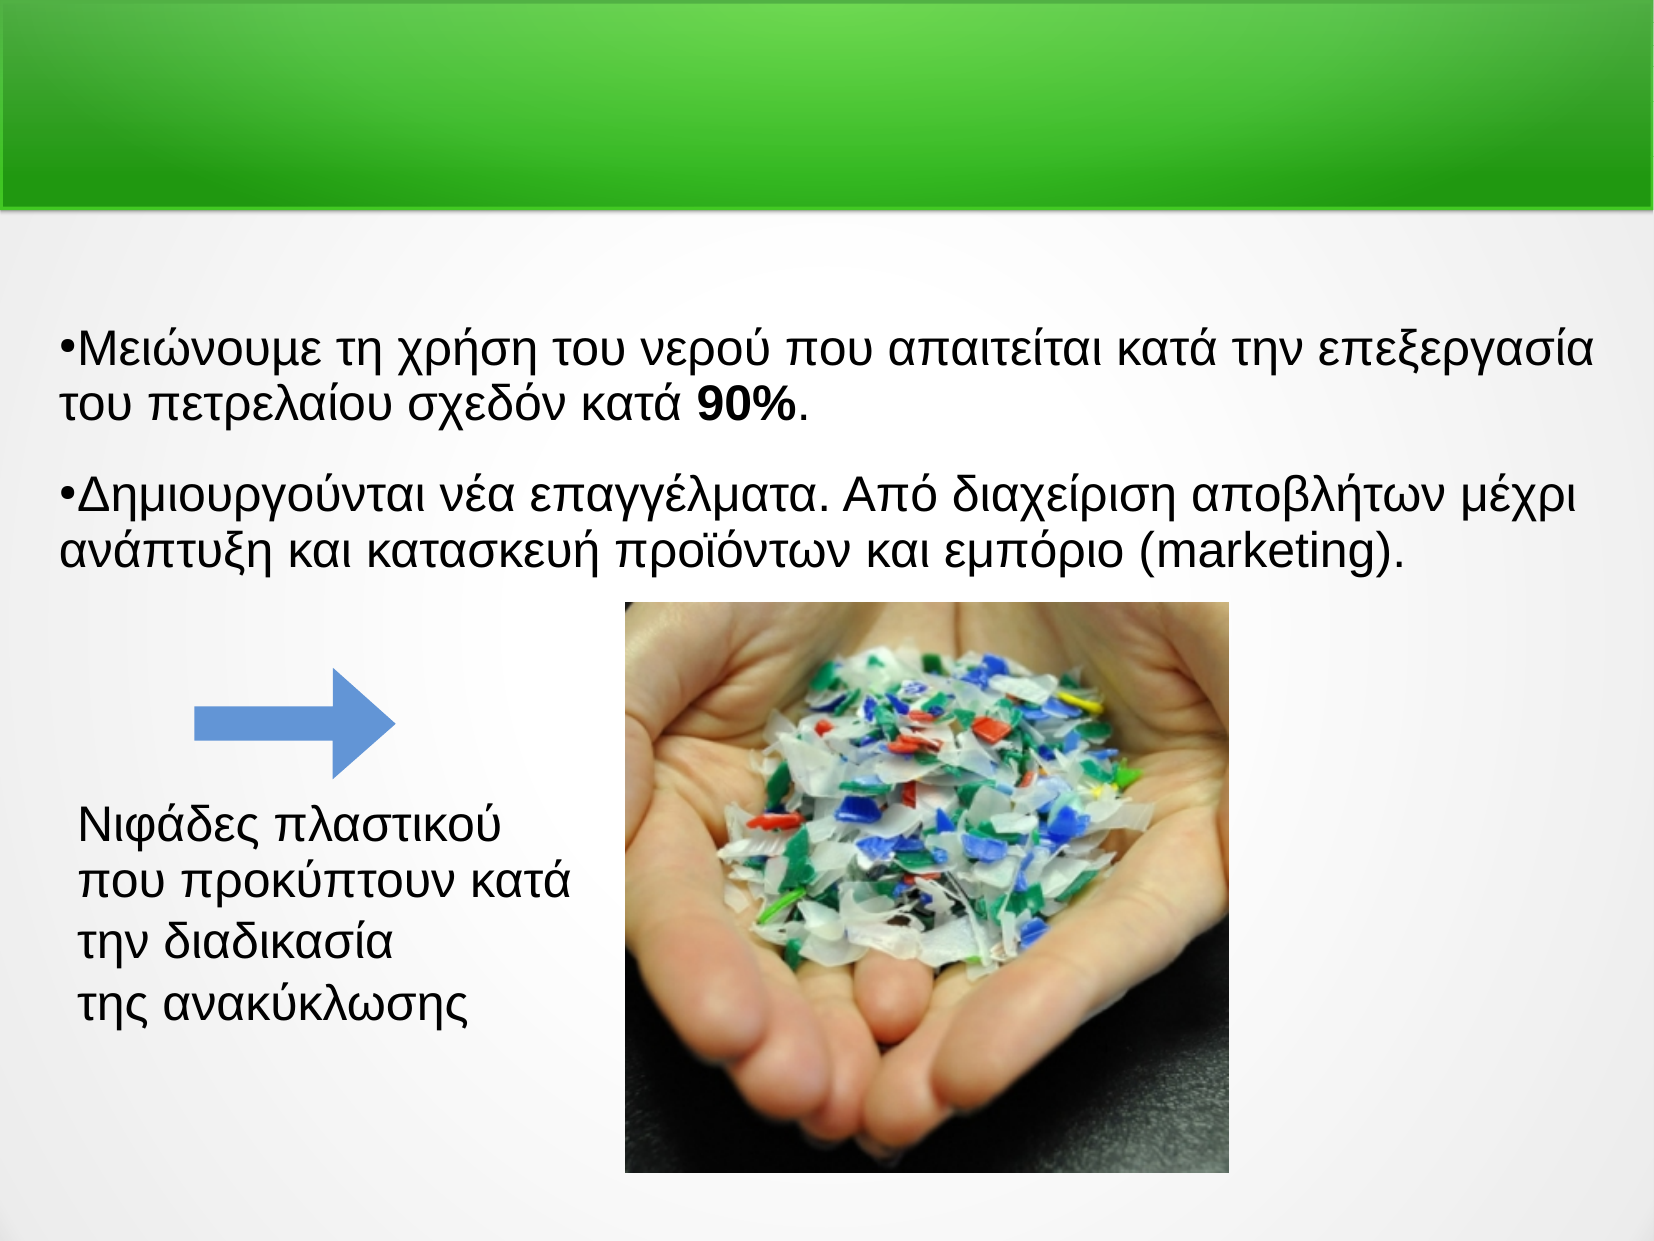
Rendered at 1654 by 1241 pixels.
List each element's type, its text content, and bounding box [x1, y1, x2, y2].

picture [625, 602, 1229, 1173]
subtitle Μειώνουµε τη χρήση του νερού που απαιτείται κατά την επεξεργασία του πετρελαίου σχεδόν κατά 90%. Δημιουργούνται νέα επαγγέλματα. Από διαχείριση αποβλήτων μέχρι ανάπτυξη και κατασκευή προϊόντων και εμπόριο (marketing). Νιφάδες πλαστικού που προκύπτουν κατά την διαδικασία της ανακύκλωσης [59, 228, 1619, 1241]
picture [188, 661, 402, 786]
